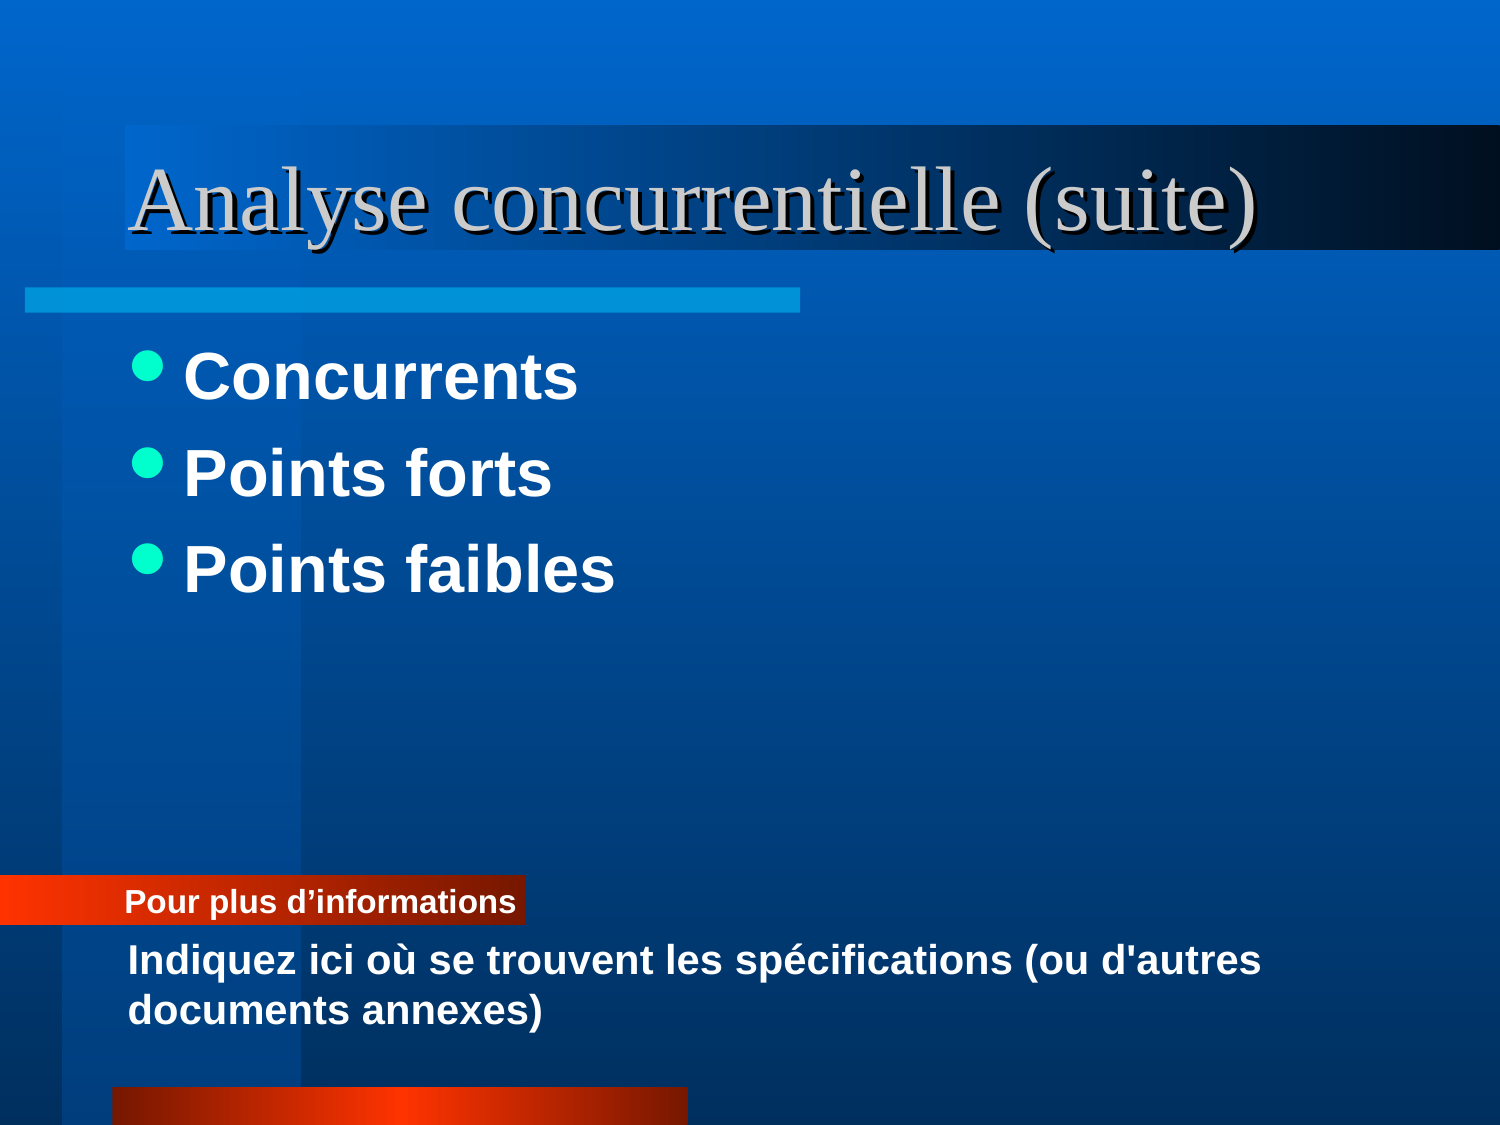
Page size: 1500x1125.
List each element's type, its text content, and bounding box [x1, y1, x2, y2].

list Concurrents Points forts Points faibles [112, 324, 1388, 924]
text_box Pour plus d’informations [0, 875, 526, 925]
text_box Indiquez ici où se trouvent les spécifications (ou d'autres documents annexes) [112, 924, 1388, 1075]
title Analyse concurrentielle (suite) [112, 99, 1388, 288]
